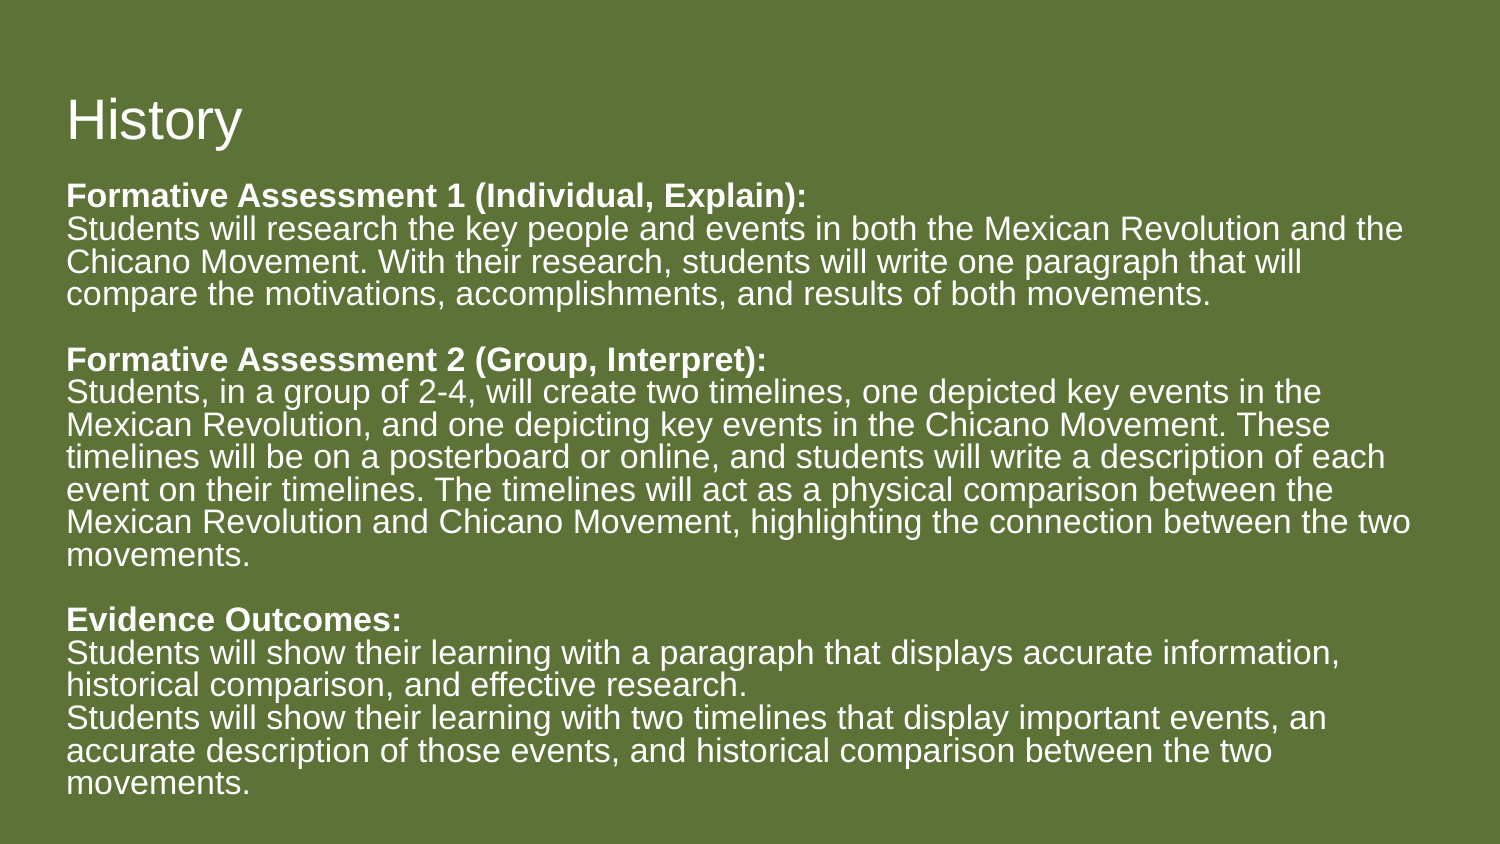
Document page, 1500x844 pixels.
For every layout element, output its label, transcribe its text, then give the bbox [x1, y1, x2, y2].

list Formative Assessment 1 (Individual, Explain): Students will research the key people and events in both the Mexican Revolution and the Chicano Movement. With their research, students will write one paragraph that will compare the motivations, accomplishments, and results of both movements. Formative Assessment 2 (Group, Interpret): Students, in a group of 2-4, will create two timelines, one depicted key events in the Mexican Revolution, and one depicting key events in the Chicano Movement. These timelines will be on a posterboard or online, and students will write a description of each event on their timelines. The timelines will act as a physical comparison between the Mexican Revolution and Chicano Movement, highlighting the connection between the two movements. Evidence Outcomes: Students will show their learning with a paragraph that displays accurate information, historical comparison, and effective research. Students will show their learning with two timelines that display important events, an accurate description of those events, and historical comparison between the two movements. [51, 166, 1449, 822]
title History [51, 72, 1449, 166]
